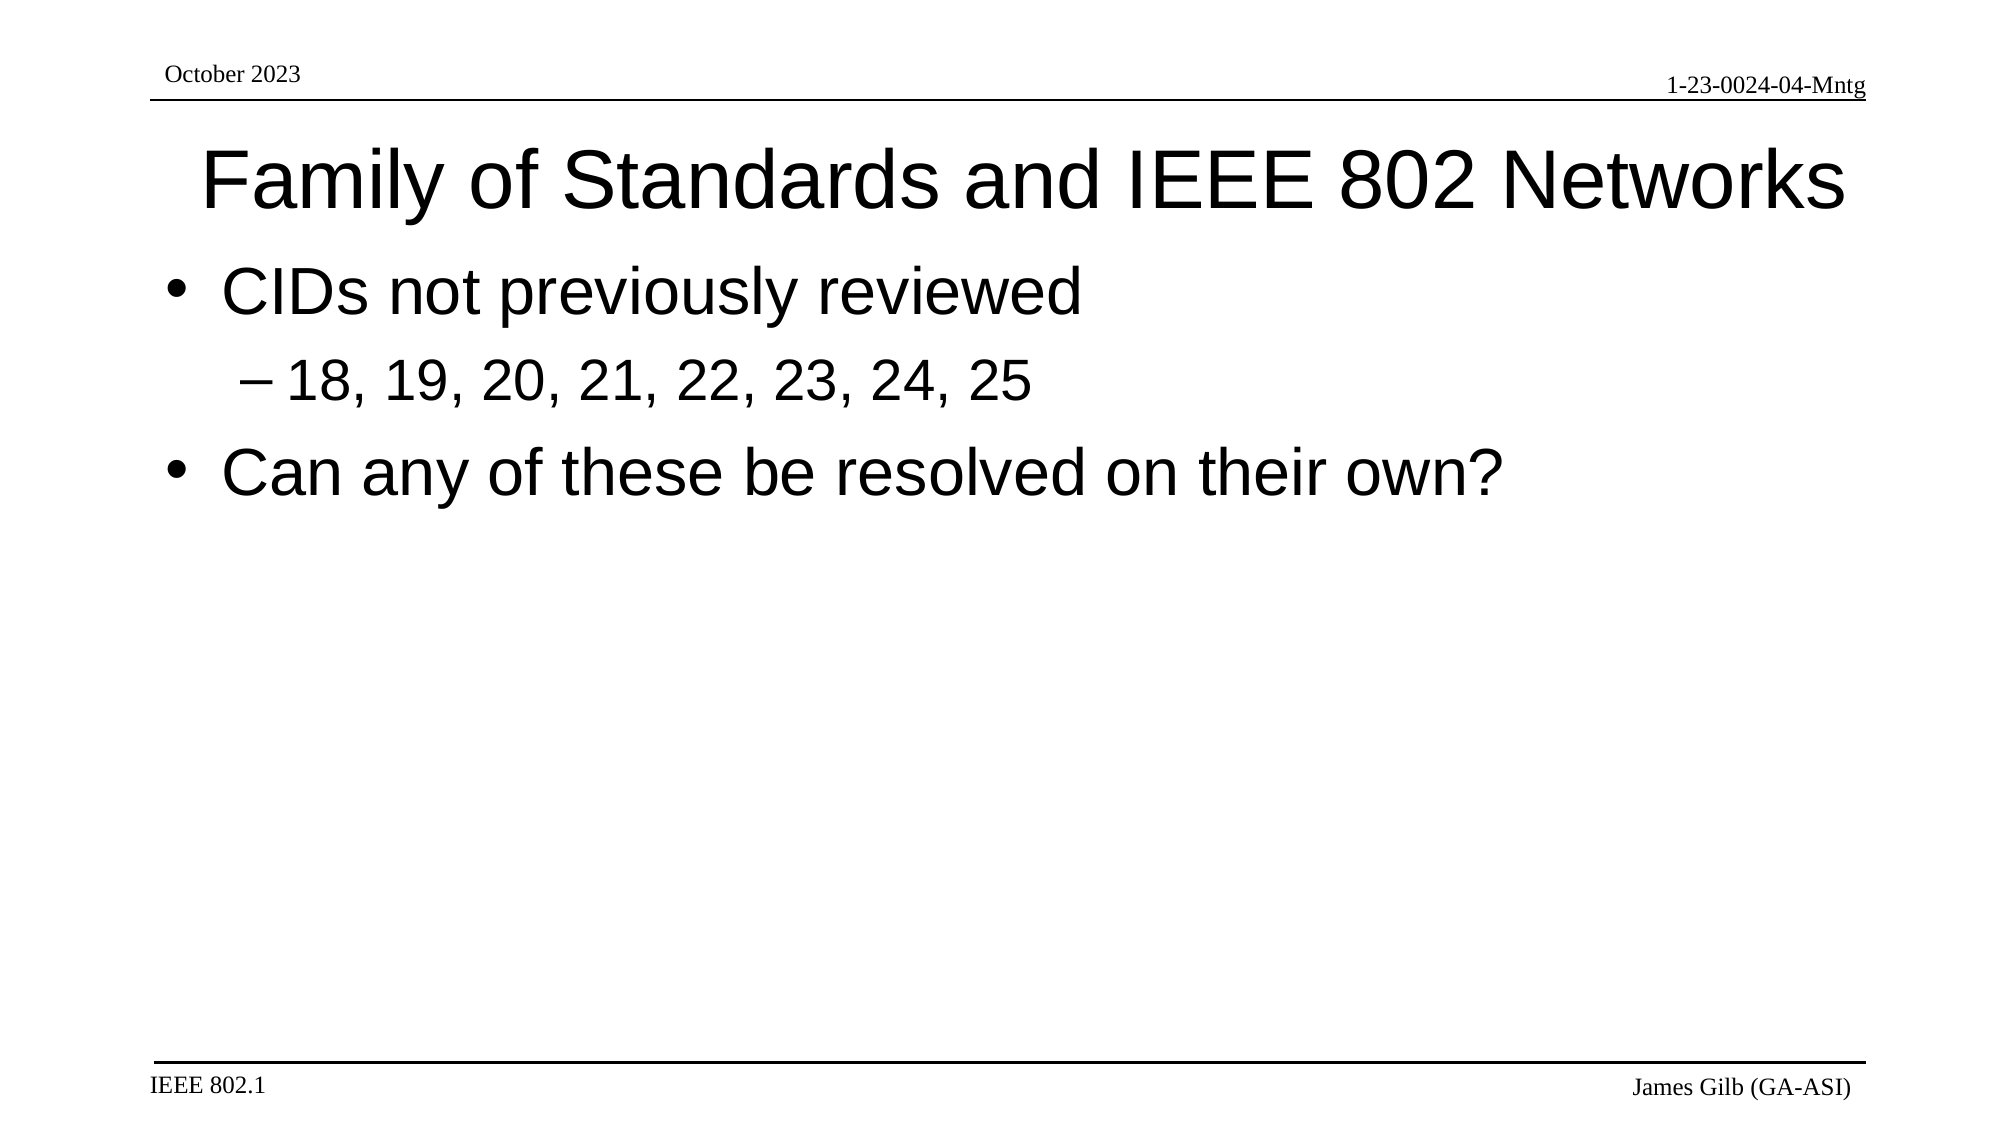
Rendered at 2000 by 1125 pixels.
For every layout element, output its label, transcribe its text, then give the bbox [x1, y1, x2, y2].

title Family of Standards and IEEE 802 Networks [149, 112, 1900, 238]
list CIDs not previously reviewed 18, 19, 20, 21, 22, 23, 24, 25 Can any of these be resolved on their own? [149, 239, 1900, 1051]
